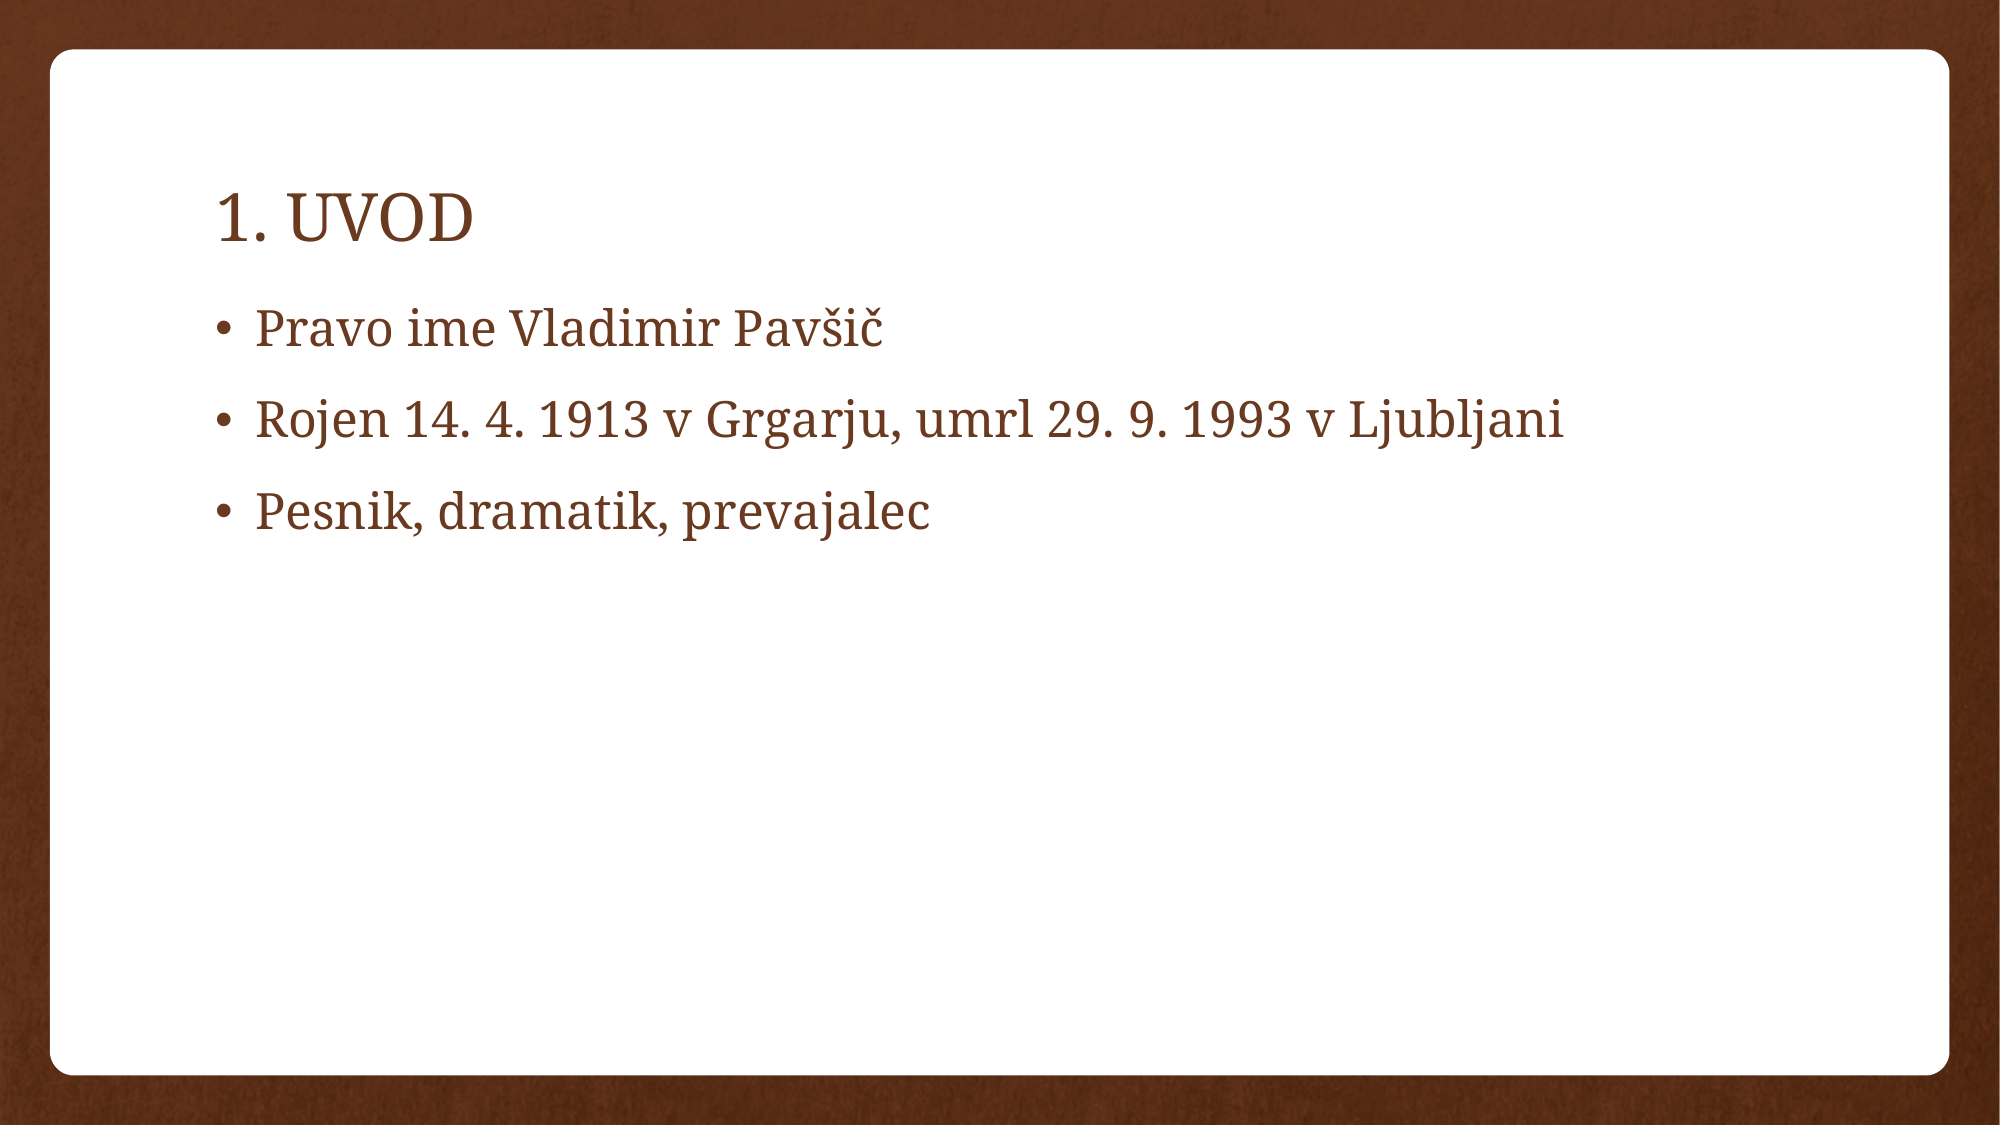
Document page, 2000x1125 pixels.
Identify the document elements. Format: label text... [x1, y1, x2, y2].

list Pravo ime Vladimir Pavšič Rojen 14. 4. 1913 v Grgarju, umrl 29. 9. 1993 v Ljubljani Pesnik, dramatik, prevajalec [199, 295, 1800, 996]
title 1. UVOD [199, 70, 1800, 263]
picture [0, 0, 2000, 1125]
